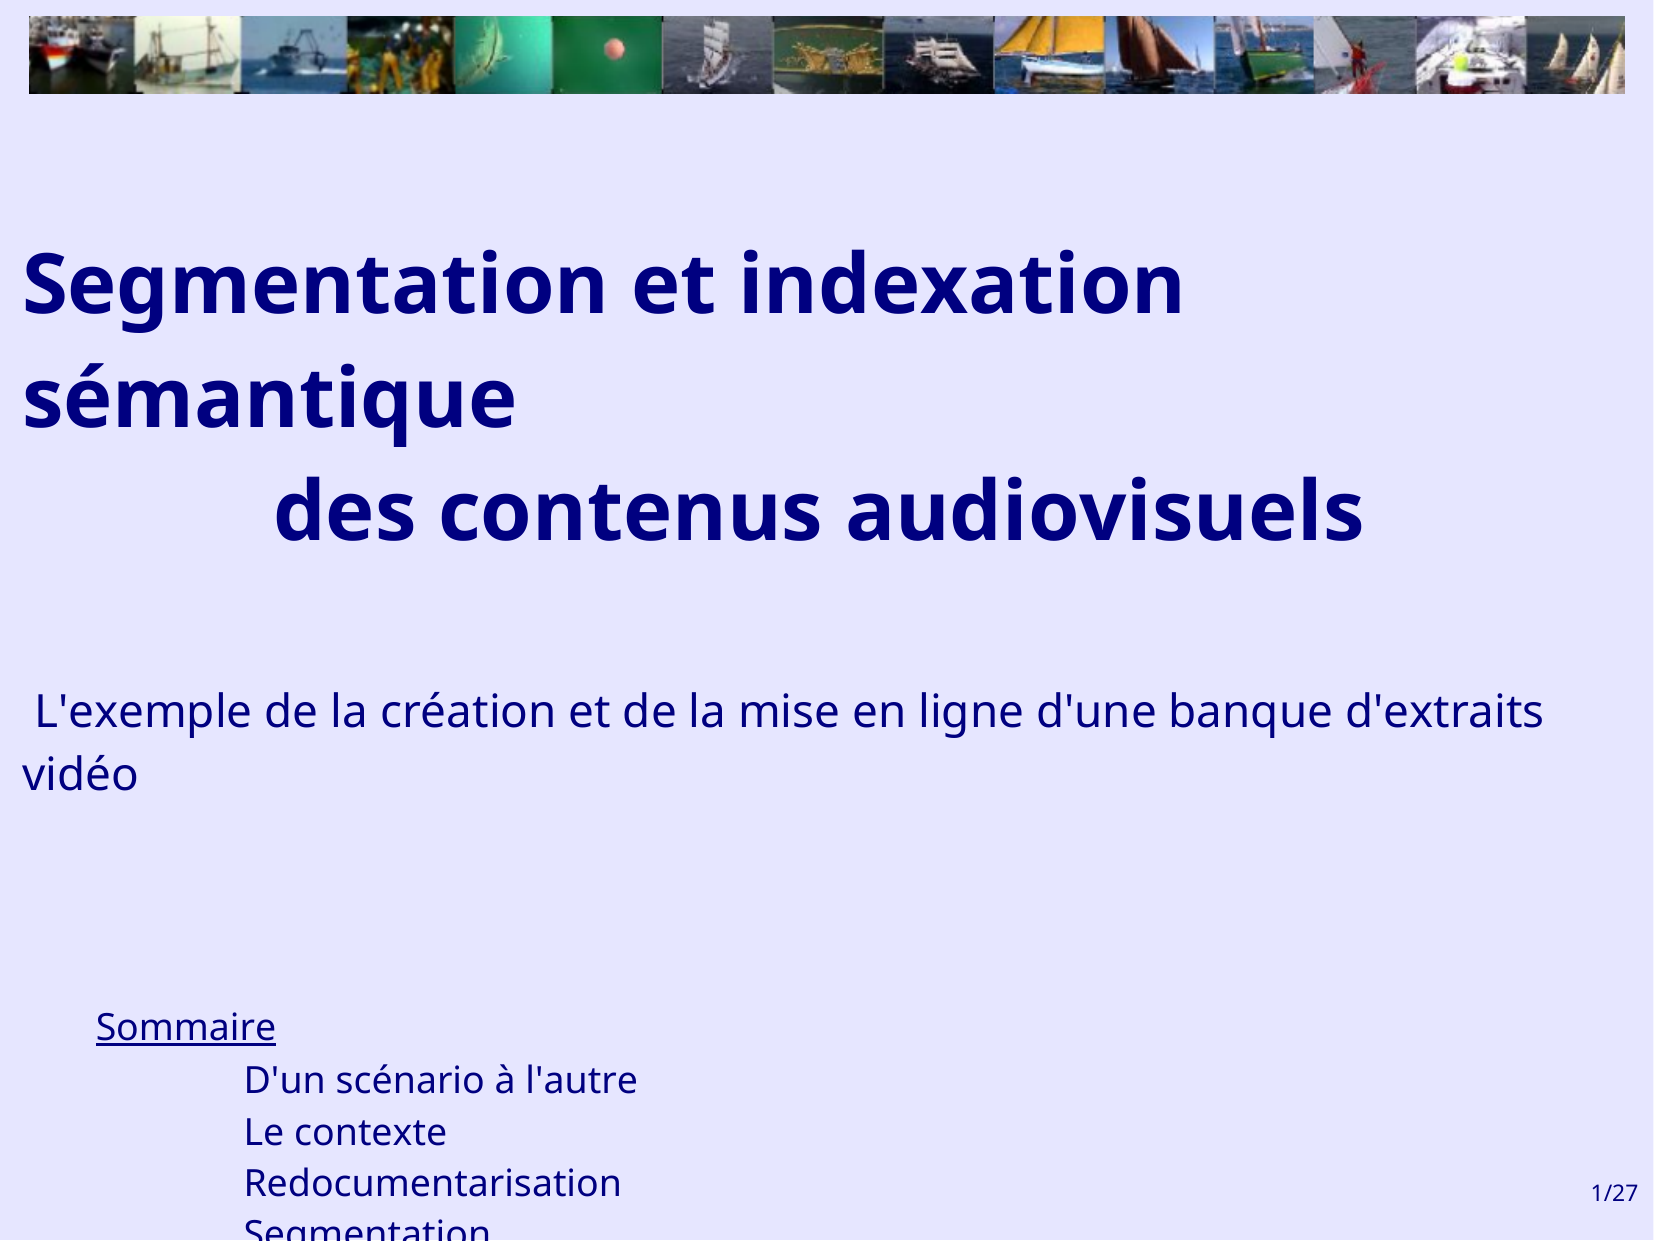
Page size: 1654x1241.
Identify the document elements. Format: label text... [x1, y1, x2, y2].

picture [29, 16, 1625, 94]
text_box Segmentation et indexation sémantique des contenus audiovisuels L'exemple de la création et de la mise en ligne d'une banque d'extraits vidéo Sommaire D'un scénario à l'autre Le contexte Redocumentarisation Segmentation Indexation [7, 217, 1632, 1241]
